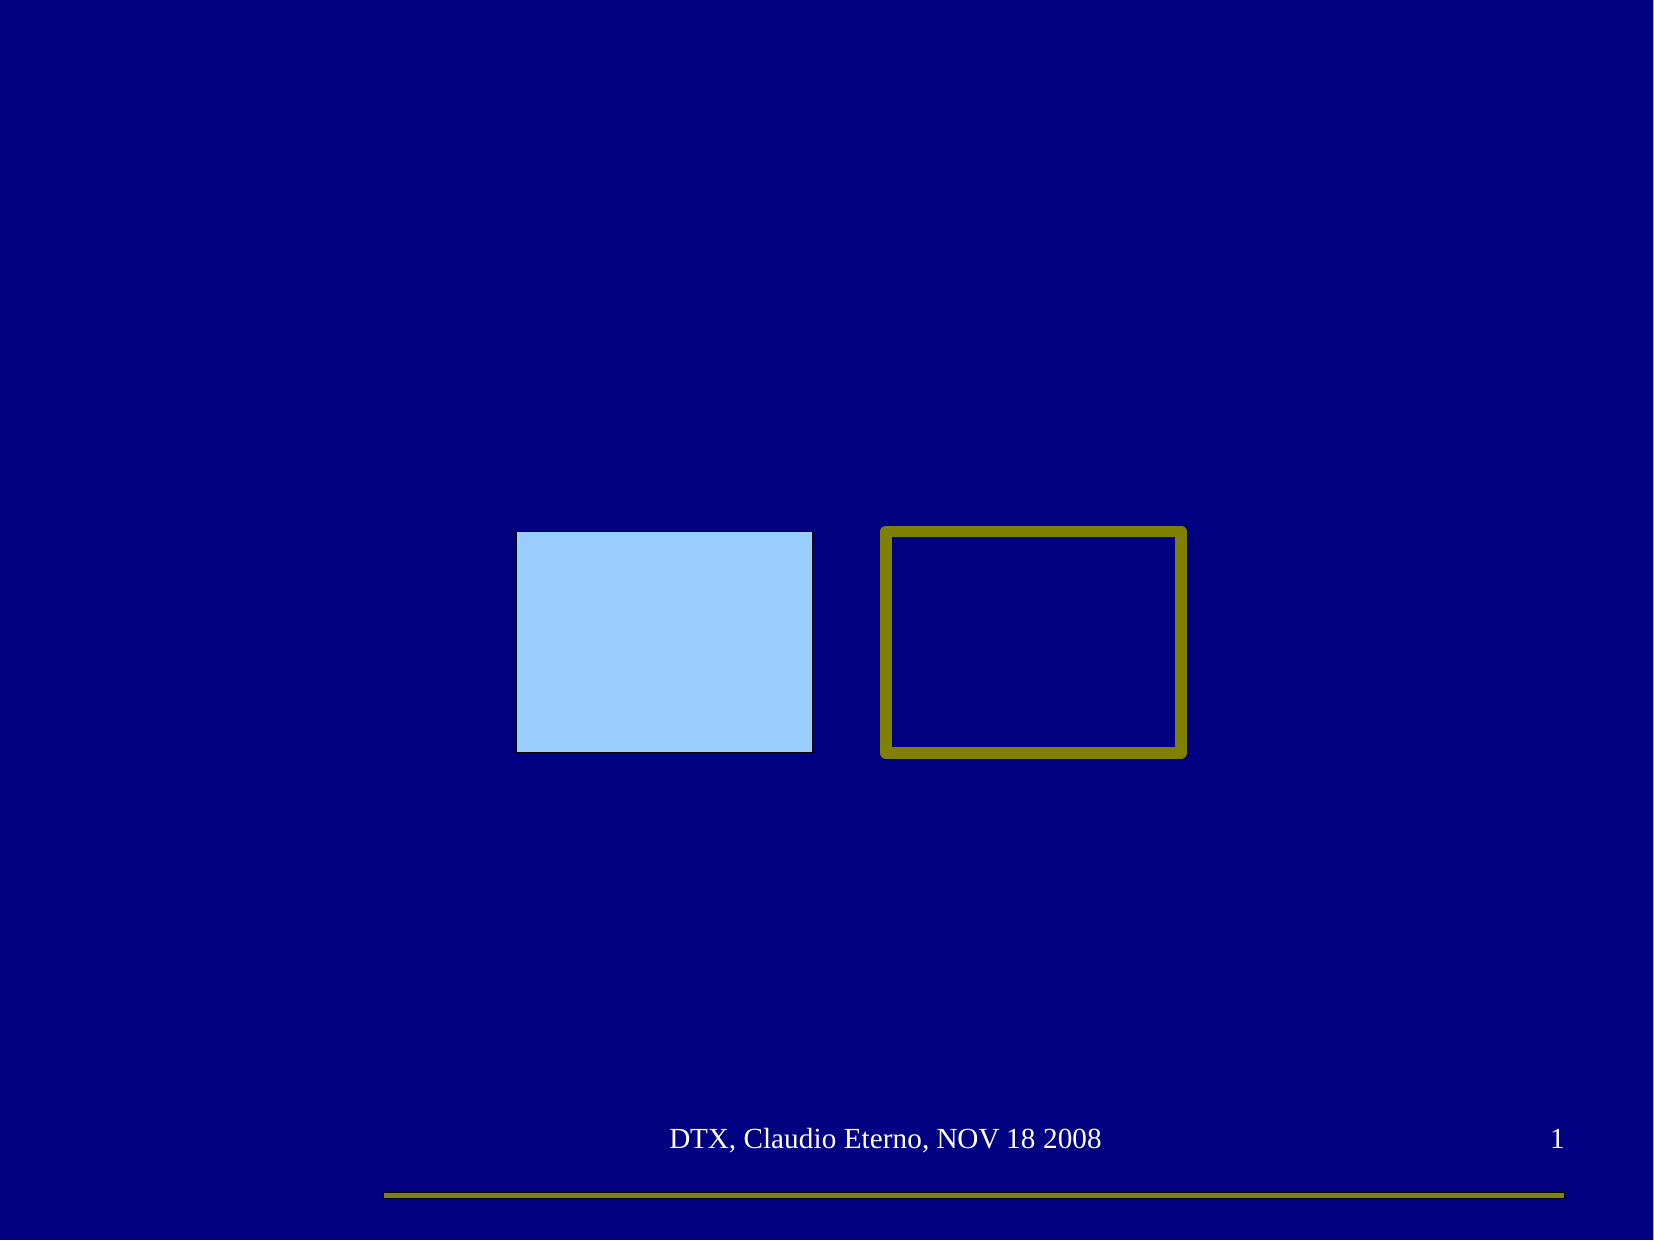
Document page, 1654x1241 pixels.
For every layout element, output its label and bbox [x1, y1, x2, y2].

text_box [516, 531, 813, 753]
